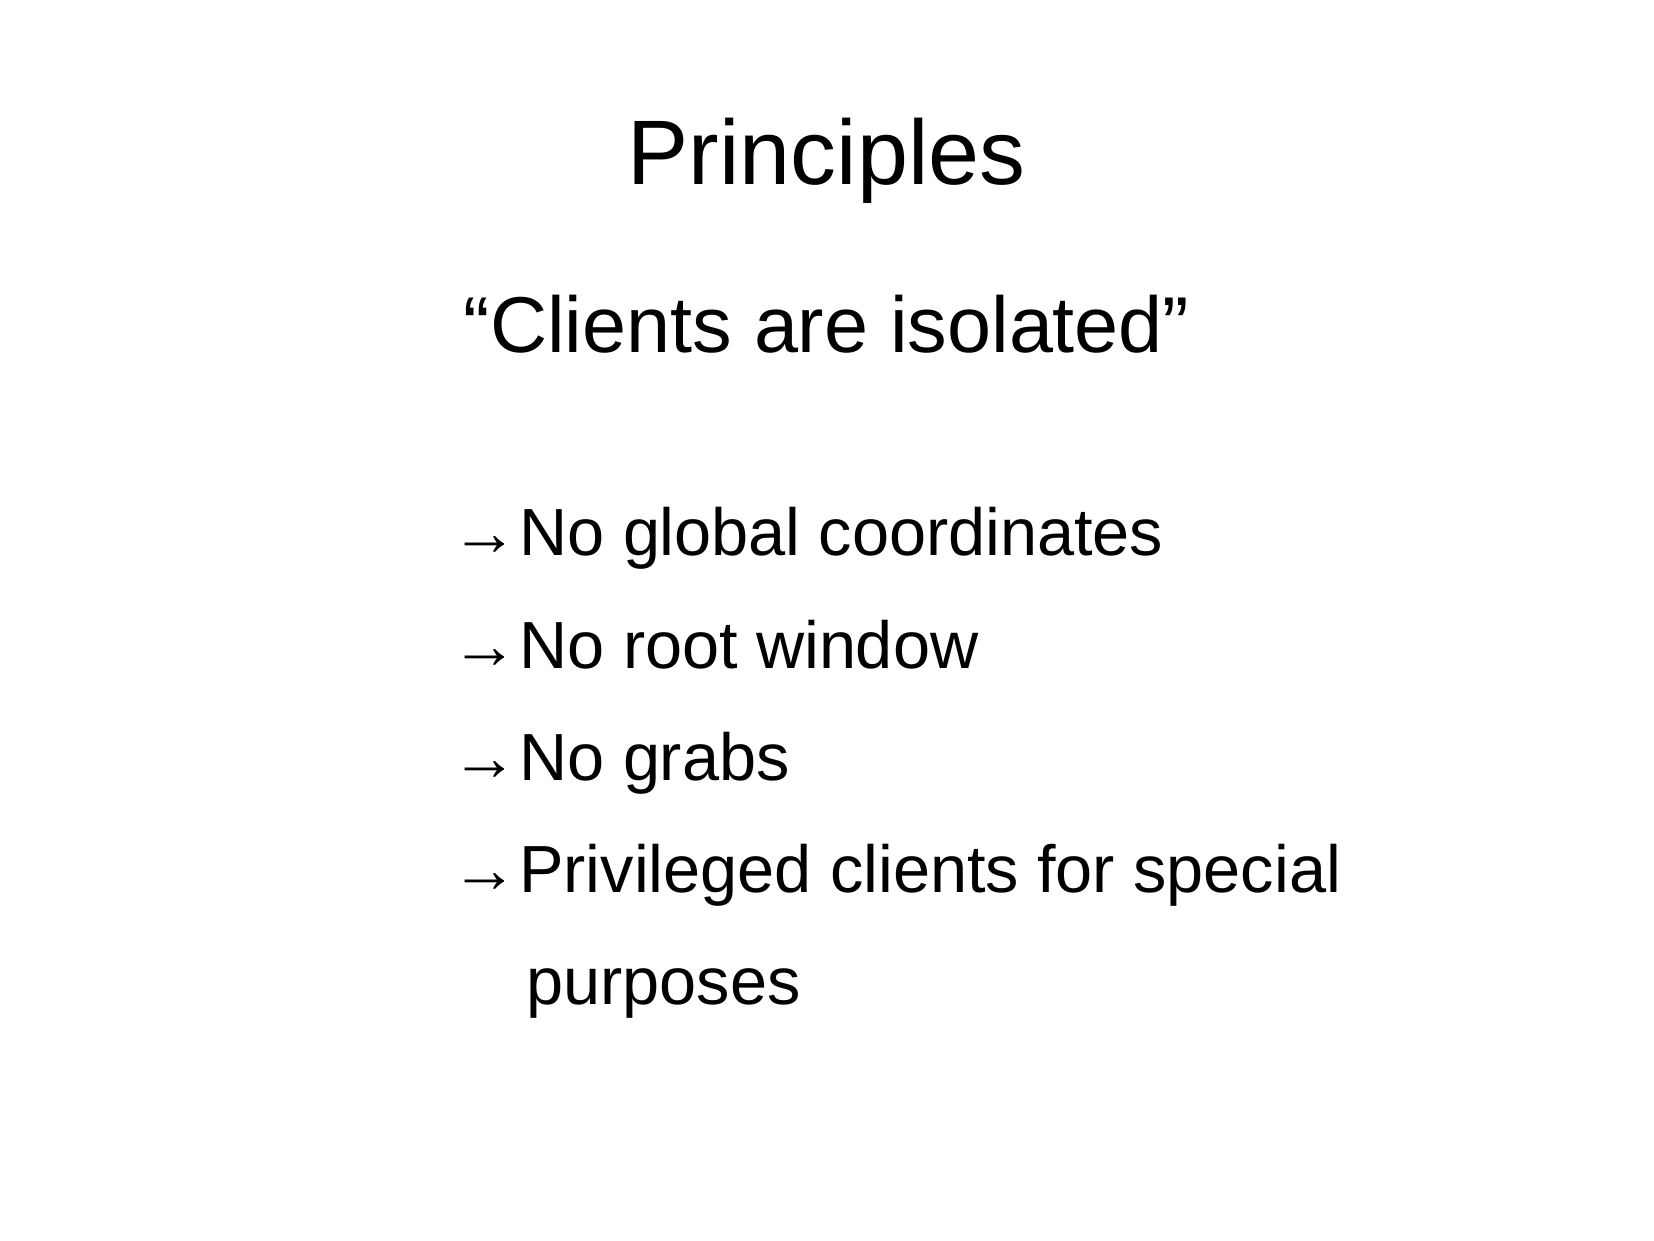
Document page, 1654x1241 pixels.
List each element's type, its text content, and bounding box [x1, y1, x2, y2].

subtitle “Clients are isolated” →No global coordinates →No root window →No grabs →Privileged clients for special purposes [82, 280, 1571, 1019]
title Principles [82, 49, 1571, 257]
